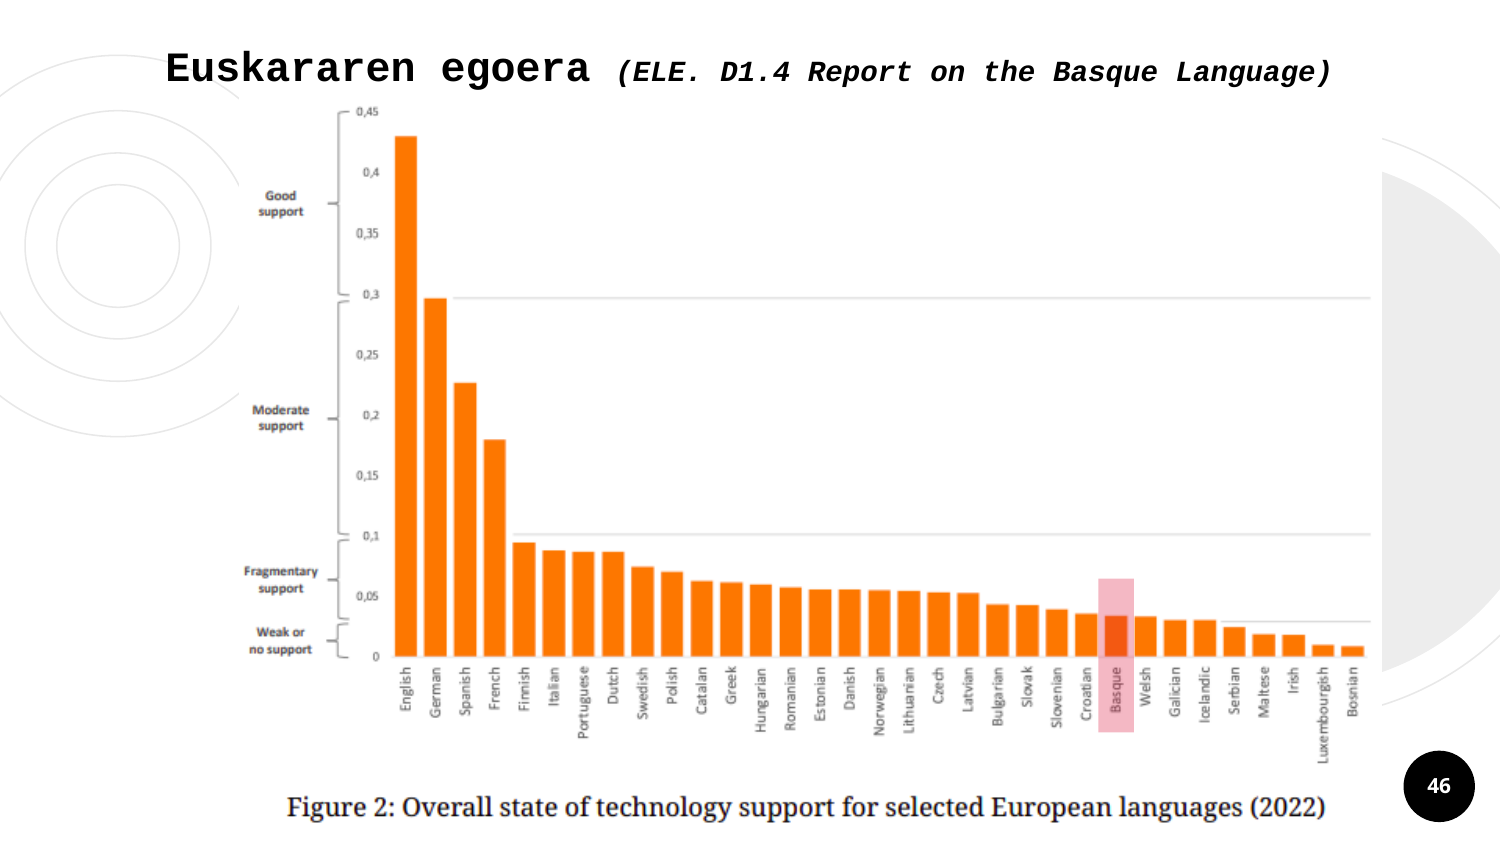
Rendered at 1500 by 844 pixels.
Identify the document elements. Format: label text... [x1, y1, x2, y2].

picture [239, 94, 1382, 829]
text_box [1098, 578, 1134, 733]
title Euskararen egoera (ELE. D1.4 Report on the Basque Language) [165, 35, 1477, 107]
text_box <zenbakia> [1403, 750, 1475, 823]
